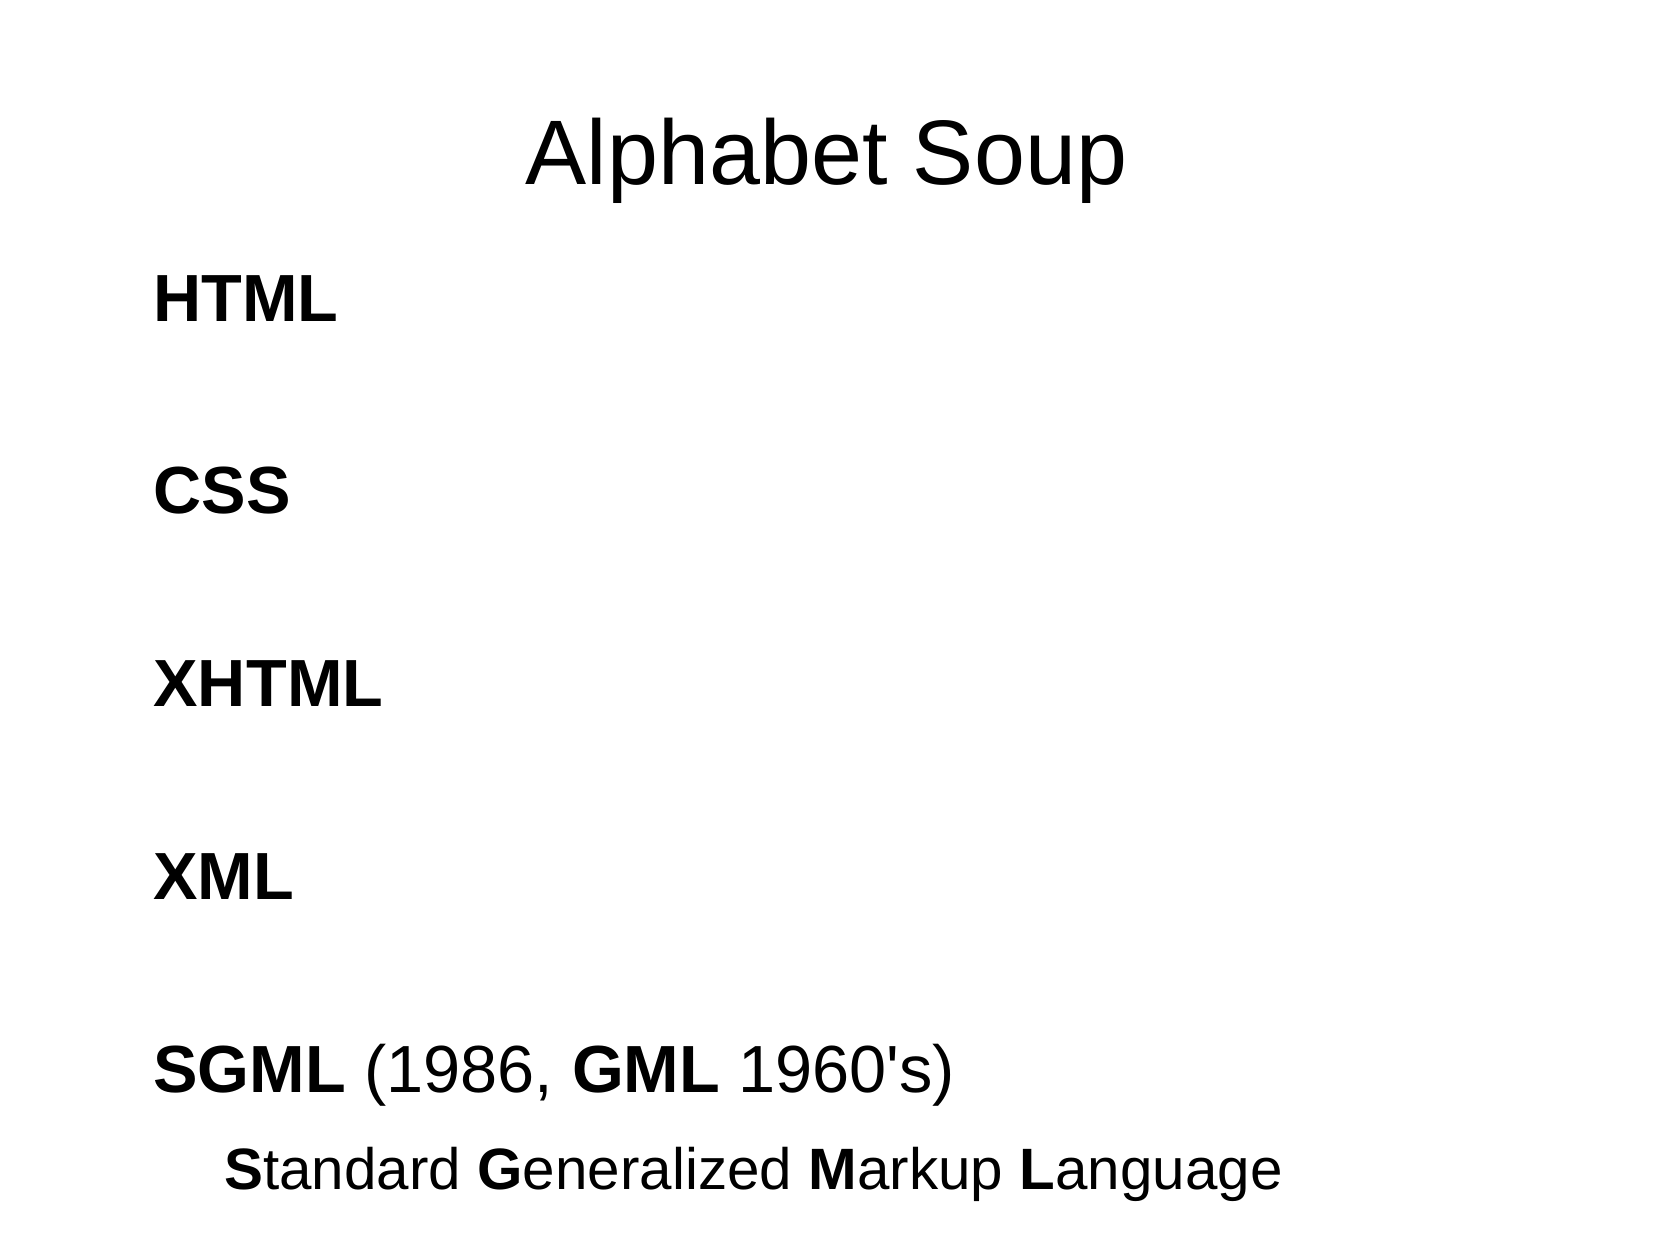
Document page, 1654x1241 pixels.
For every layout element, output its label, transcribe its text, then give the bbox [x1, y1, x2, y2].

list HTML CSS XHTML XML SGML (1986, GML 1960's) Standard Generalized Markup Language [82, 260, 1571, 1203]
title Alphabet Soup [82, 49, 1571, 257]
